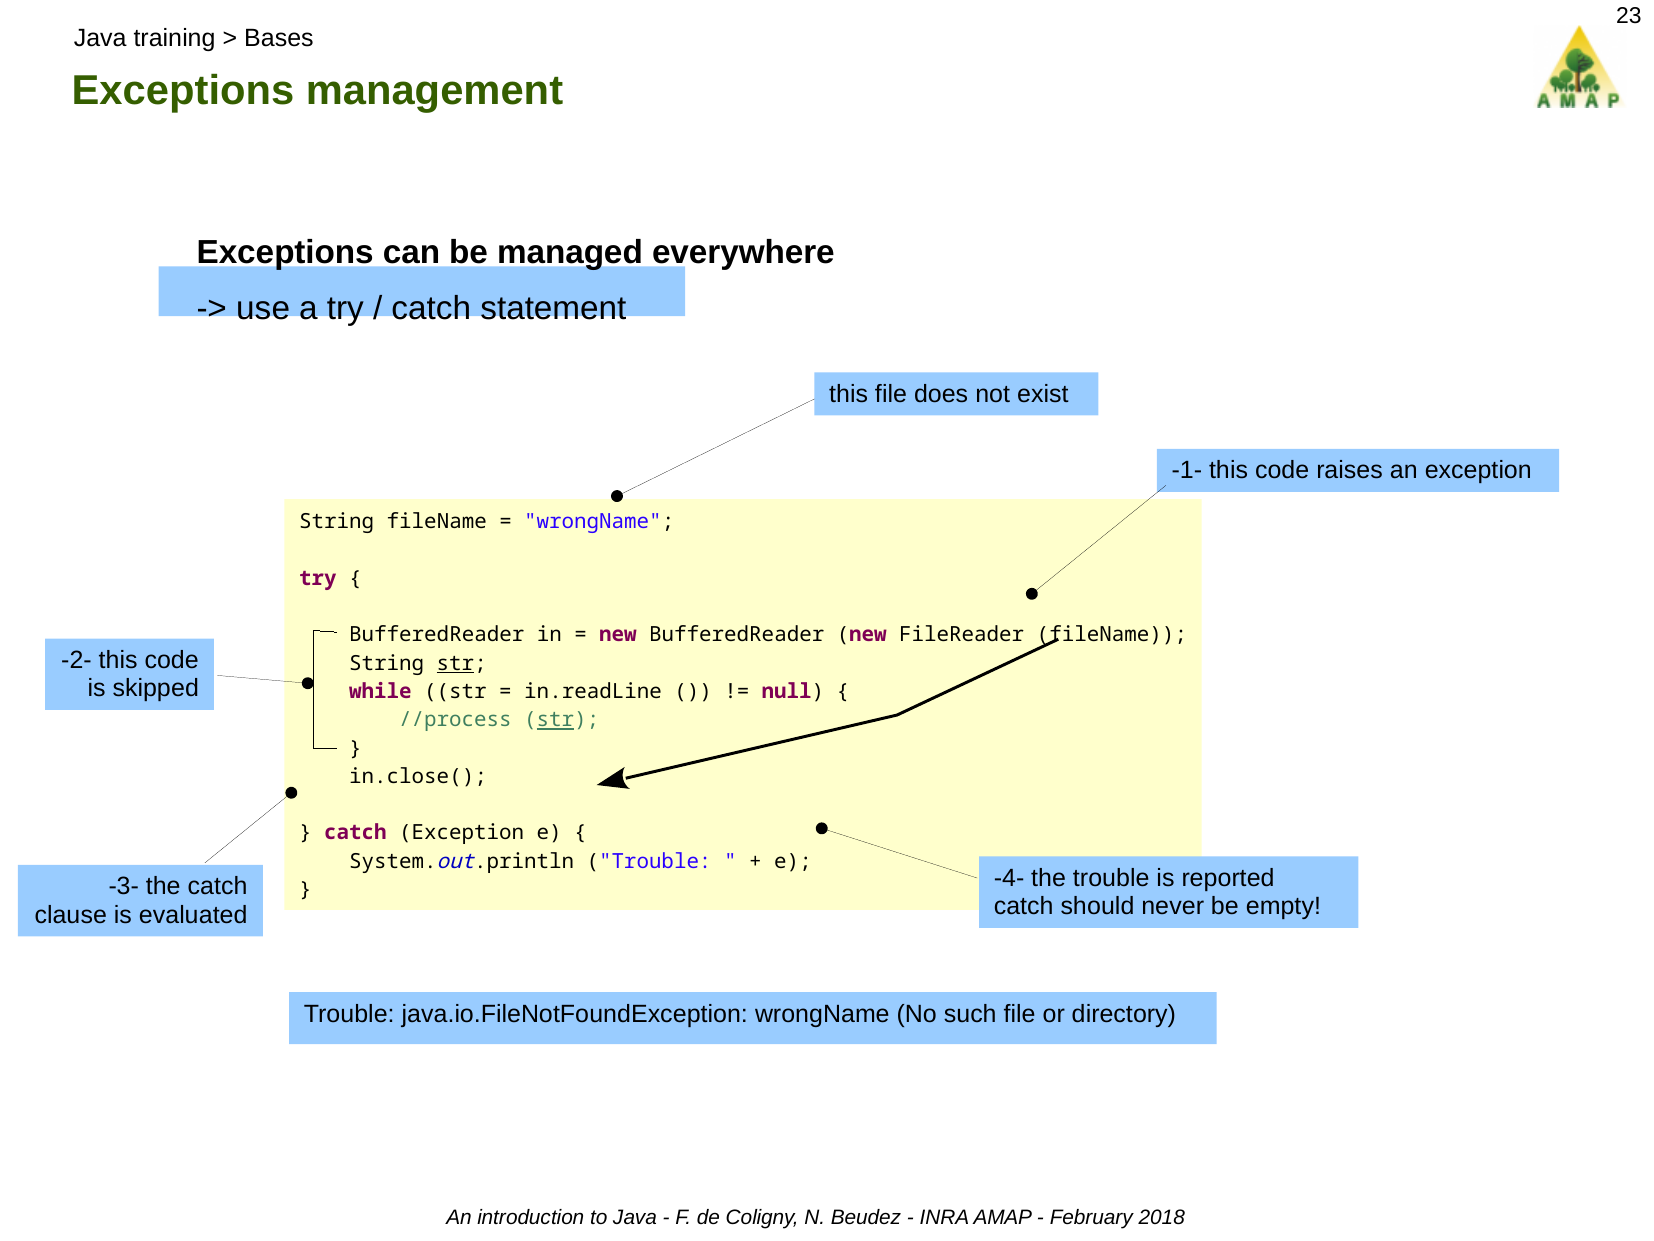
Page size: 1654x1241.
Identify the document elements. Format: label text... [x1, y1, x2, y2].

text_box -3- the catch clause is evaluated [17, 864, 263, 937]
text_box -2- this code is skipped [45, 638, 214, 710]
text_box -1- this code raises an exception [1156, 448, 1560, 492]
text_box [158, 266, 181, 317]
text_box String fileName = "wrongName"; try { BufferedReader in = new BufferedReader (new FileReader (fileName)); String str; while ((str = in.readLine ()) != null) { //process (str); } in.close(); } catch (Exception e) { System.out.println ("Trouble: " + e); } [284, 499, 1202, 858]
text_box -4- the trouble is reported catch should never be empty! [979, 856, 1359, 928]
text_box Exceptions management [56, 59, 1120, 121]
text_box Exceptions can be managed everywhere -> use a try / catch statement [181, 207, 1634, 344]
text_box Java training > Bases [59, 16, 1004, 60]
text_box this file does not exist [814, 372, 1099, 416]
picture [1533, 25, 1627, 108]
text_box Trouble: java.io.FileNotFoundException: wrongName (No such file or directory) [289, 992, 1217, 1045]
